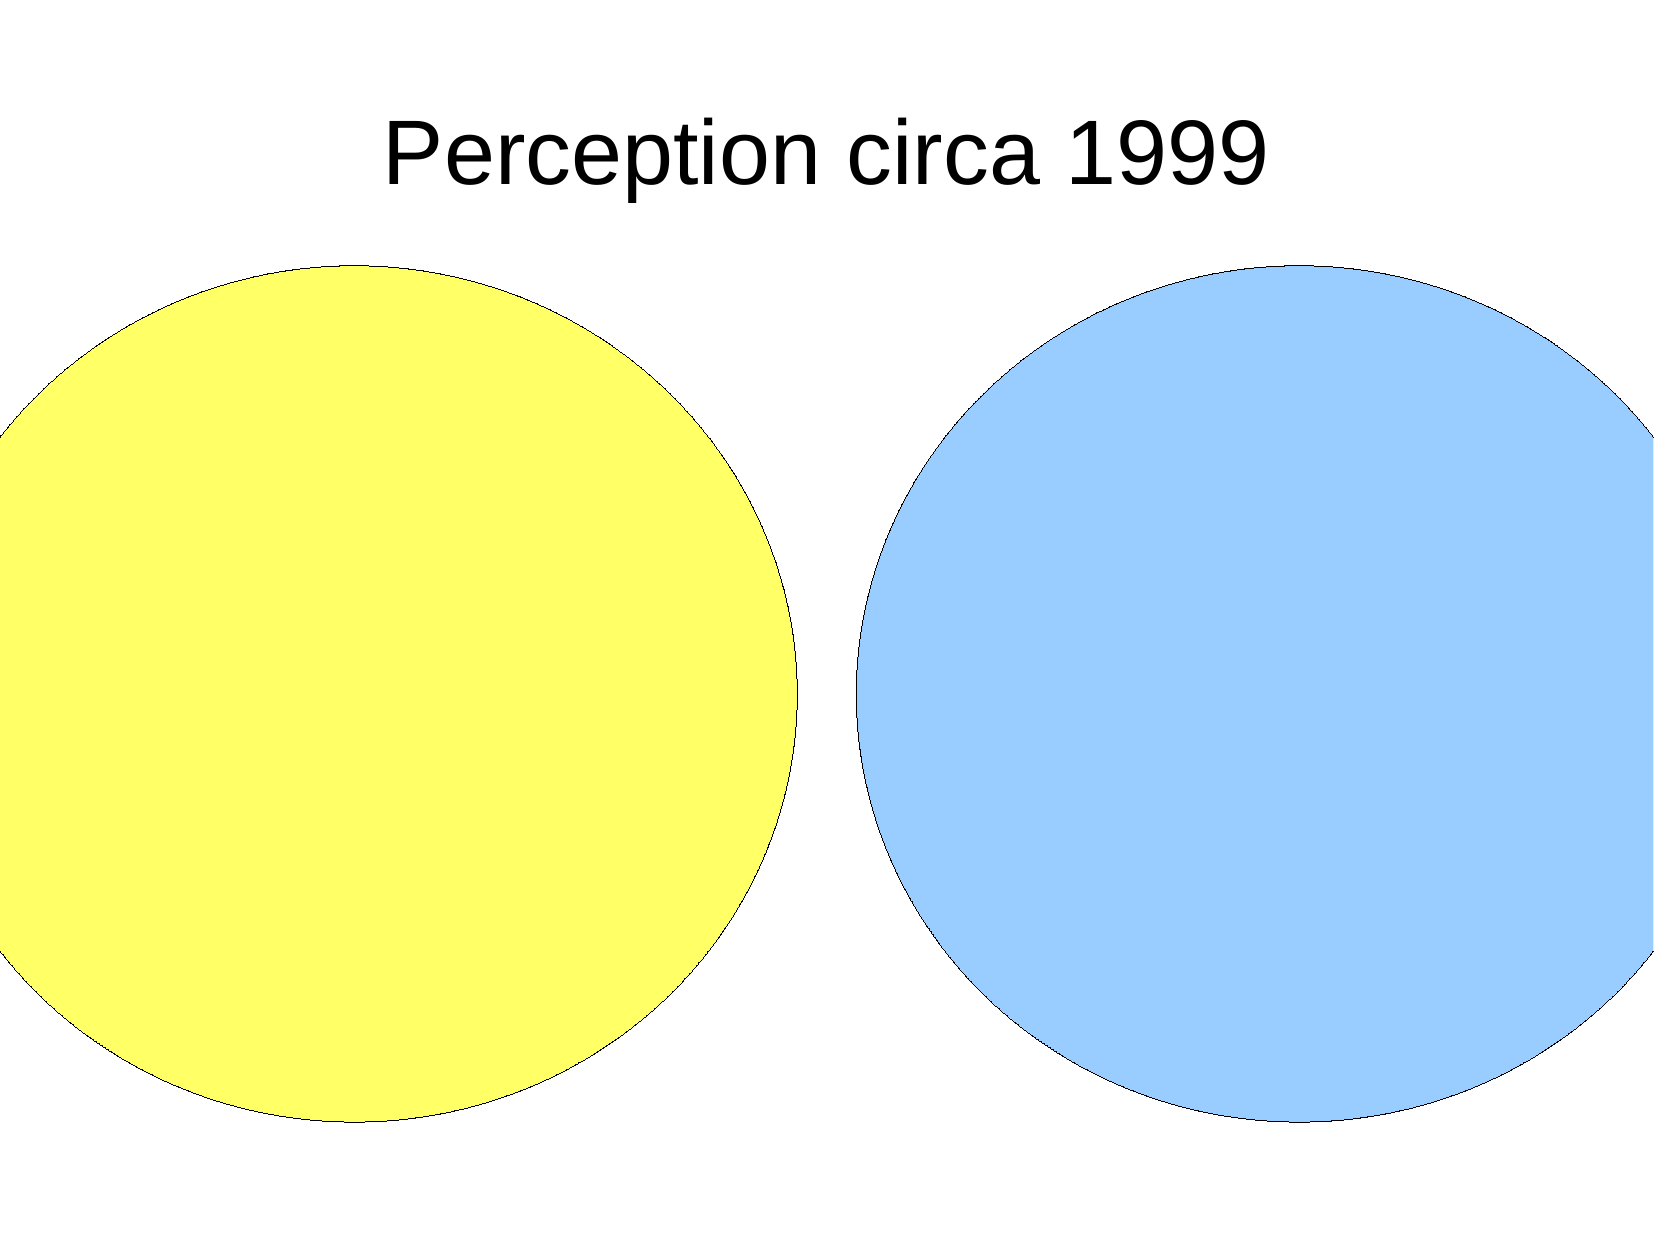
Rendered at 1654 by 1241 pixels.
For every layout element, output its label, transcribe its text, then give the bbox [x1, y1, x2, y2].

text_box [0, 265, 798, 1123]
title Perception circa 1999 [82, 49, 1571, 257]
text_box [856, 265, 1654, 1123]
